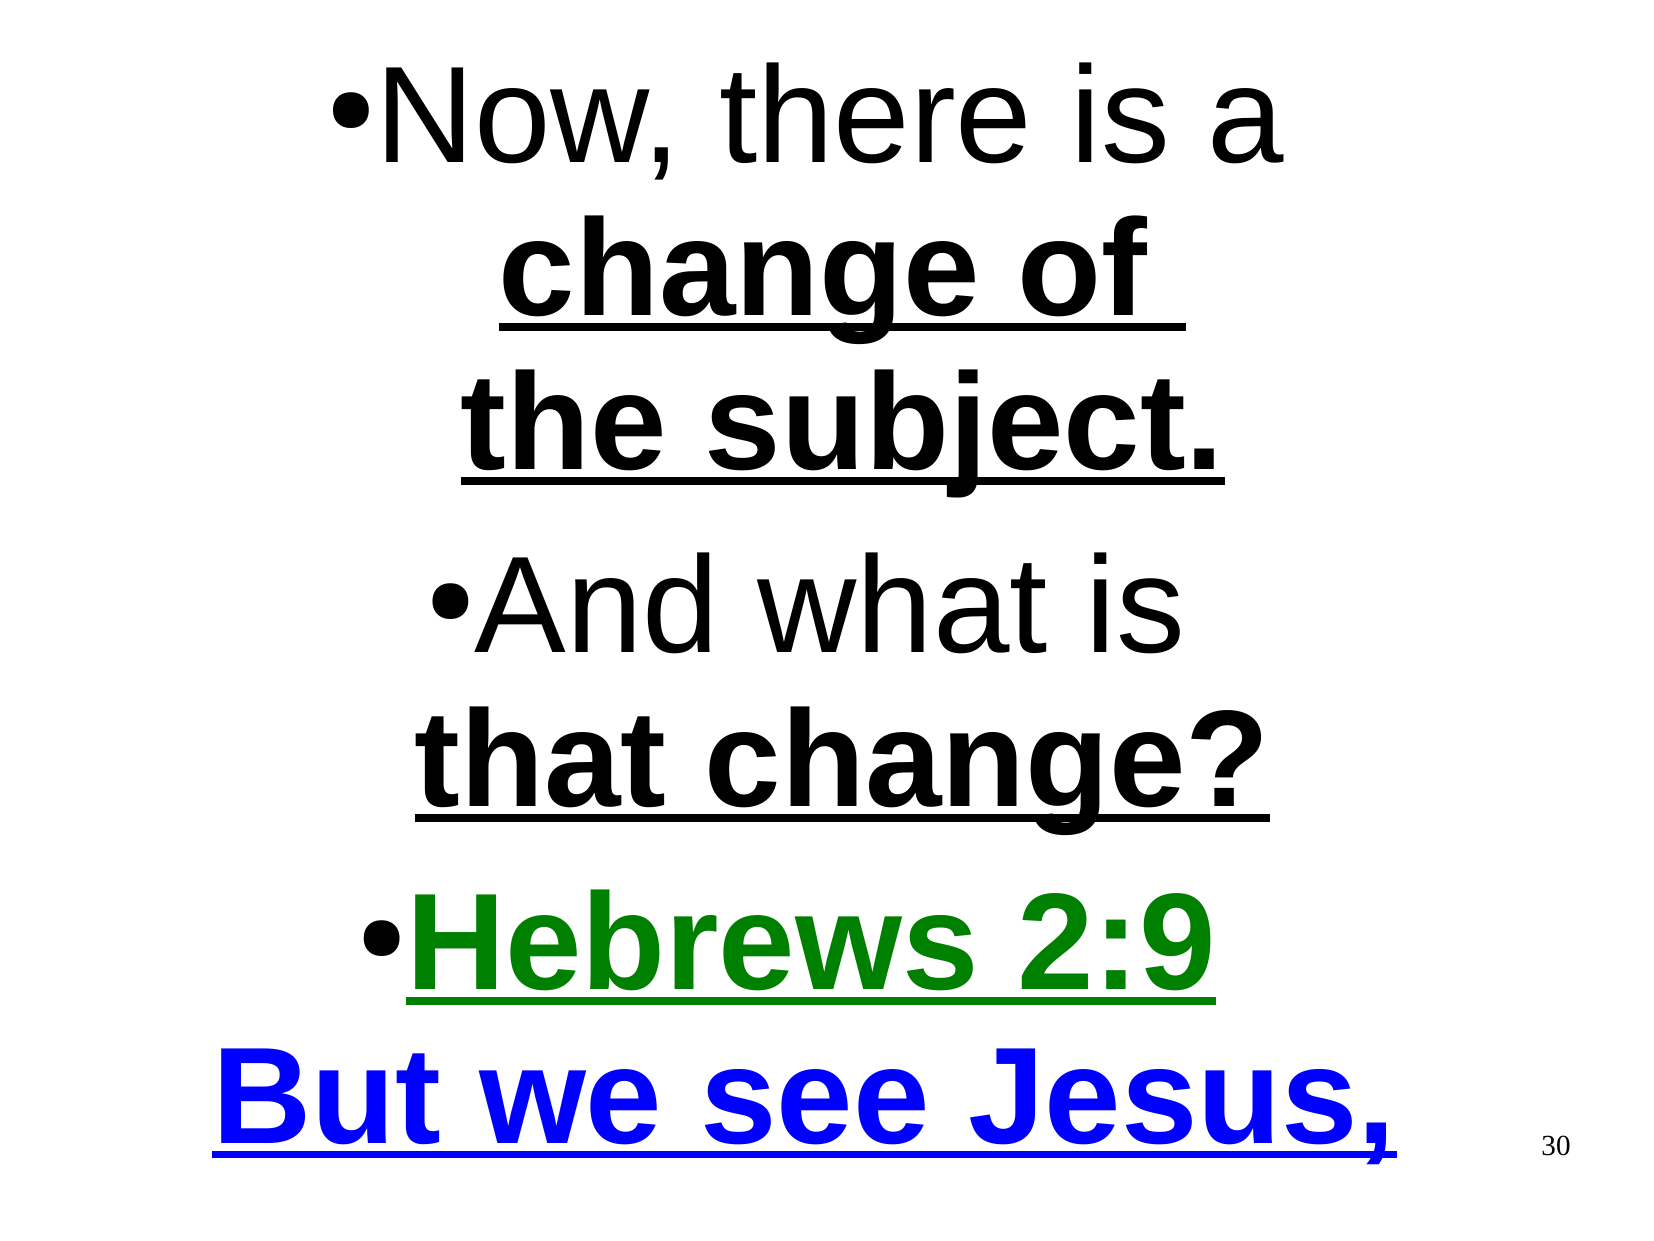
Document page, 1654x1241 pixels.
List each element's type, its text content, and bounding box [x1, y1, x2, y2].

list Now, there is a change of the subject. And what is that change? Hebrews 2:9 But we see Jesus, [37, 37, 1613, 1238]
